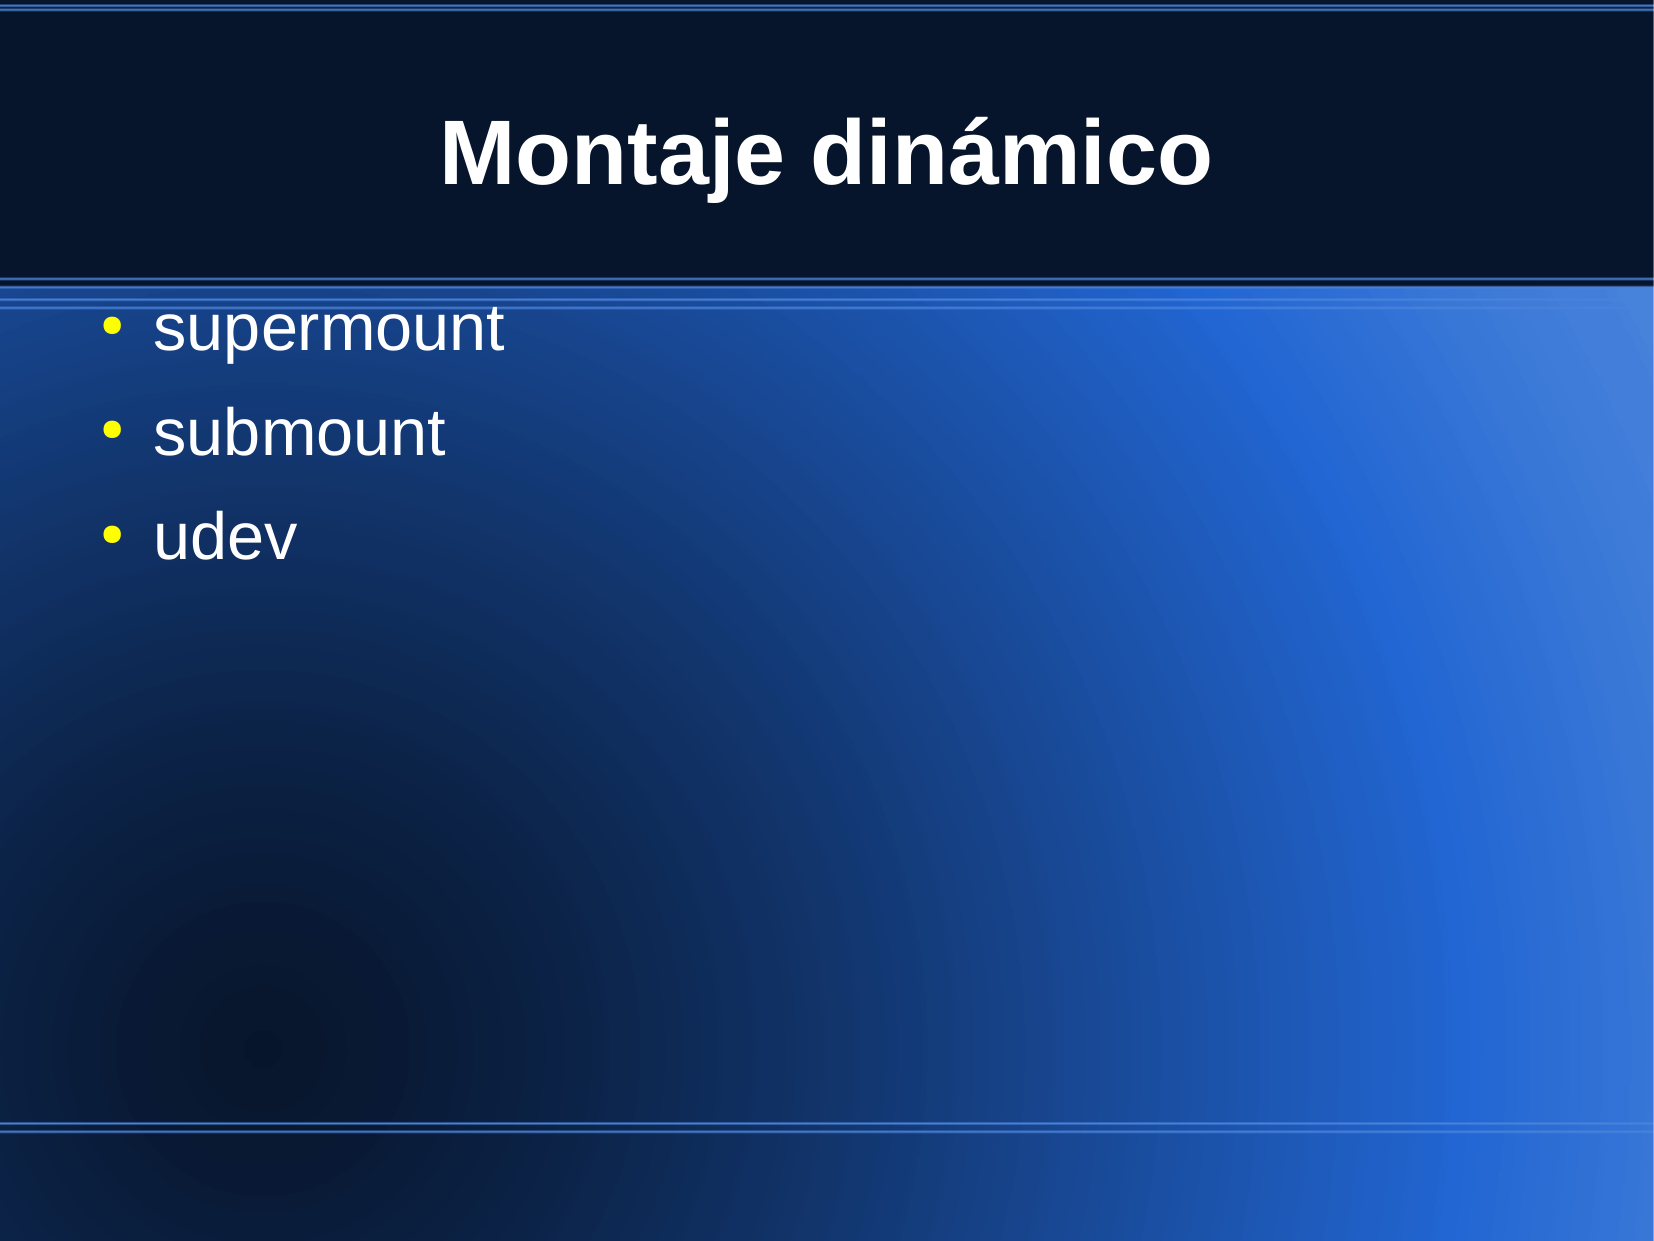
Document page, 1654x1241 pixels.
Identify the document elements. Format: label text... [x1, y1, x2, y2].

list supermount submount udev [82, 290, 1571, 1094]
picture [0, 0, 1654, 1241]
title Montaje dinámico [82, 56, 1571, 250]
